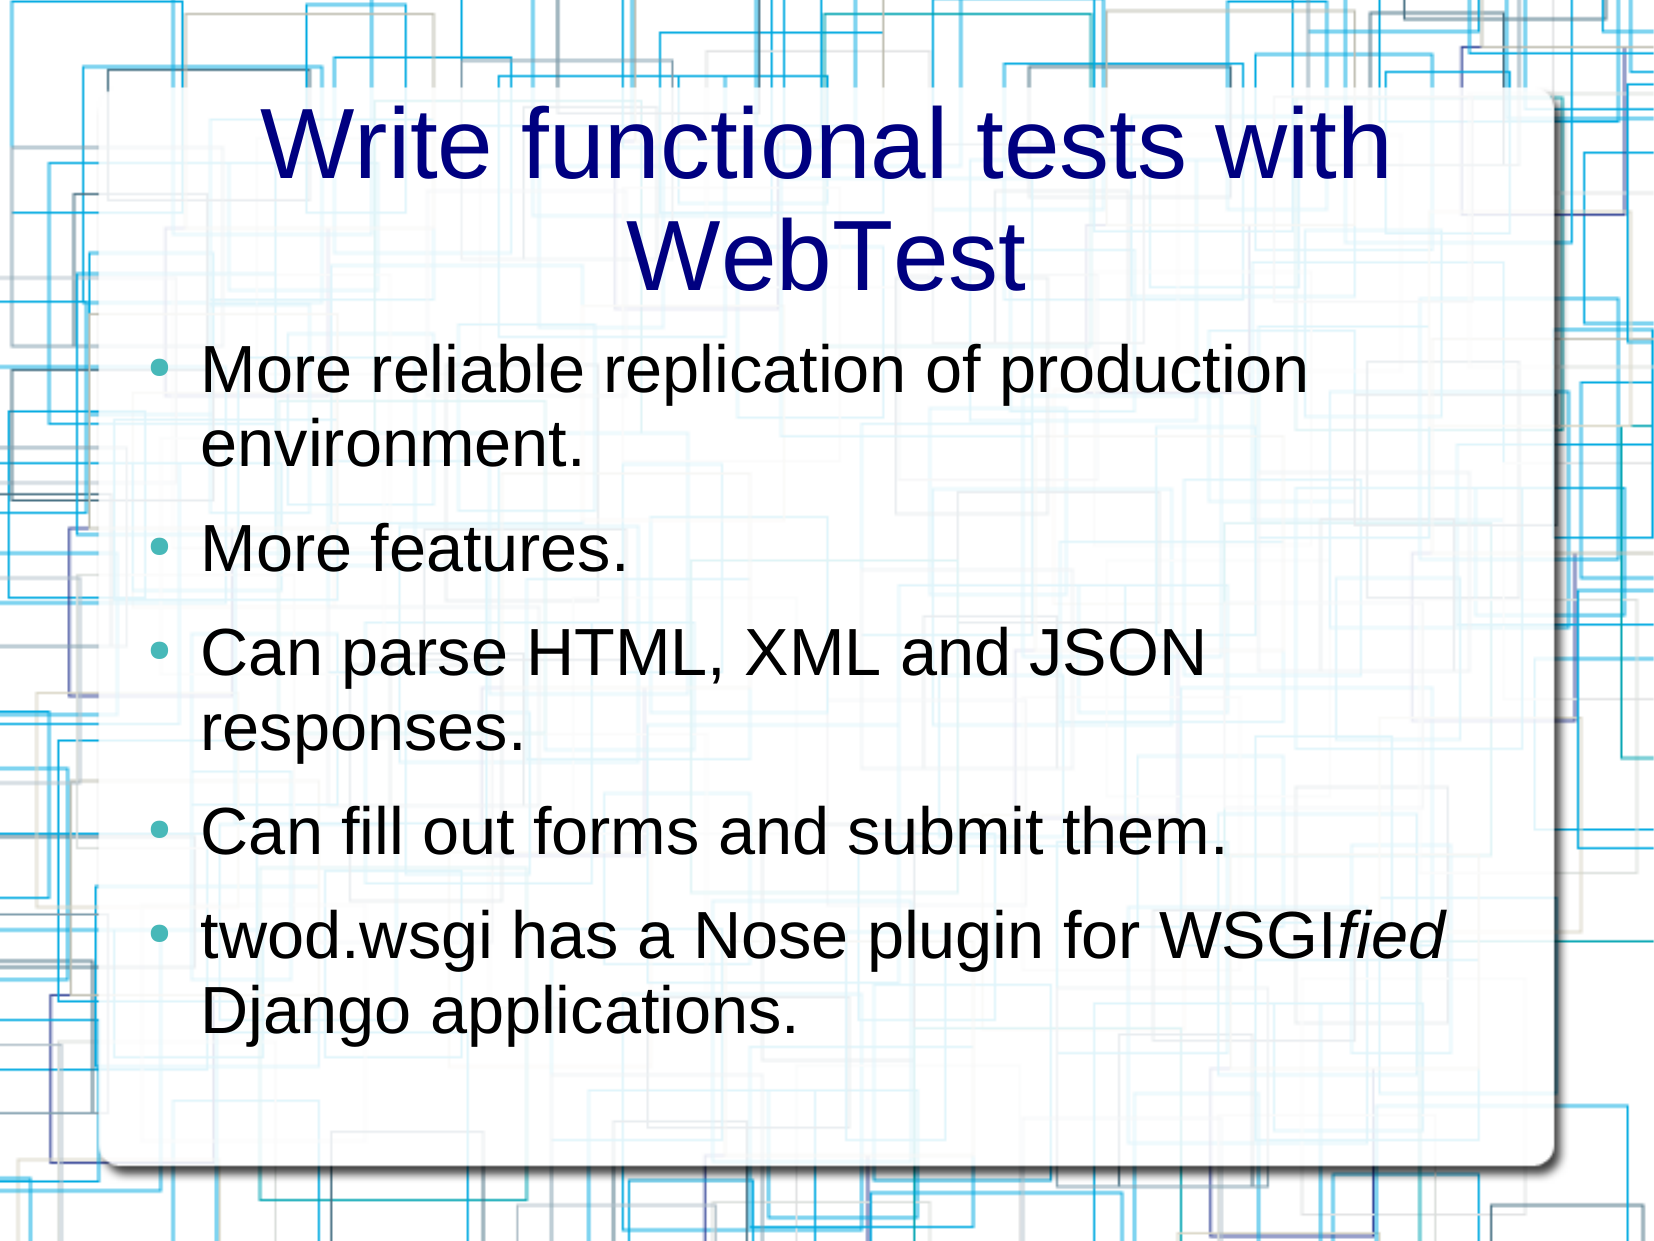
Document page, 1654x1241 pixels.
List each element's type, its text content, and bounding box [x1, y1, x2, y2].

title Write functional tests with WebTest [118, 88, 1536, 312]
picture [0, 0, 1654, 1241]
list More reliable replication of production environment. More features. Can parse HTML, XML and JSON responses. Can fill out forms and submit them. twod.wsgi has a Nose plugin for WSGIfied Django applications. [129, 331, 1524, 1136]
